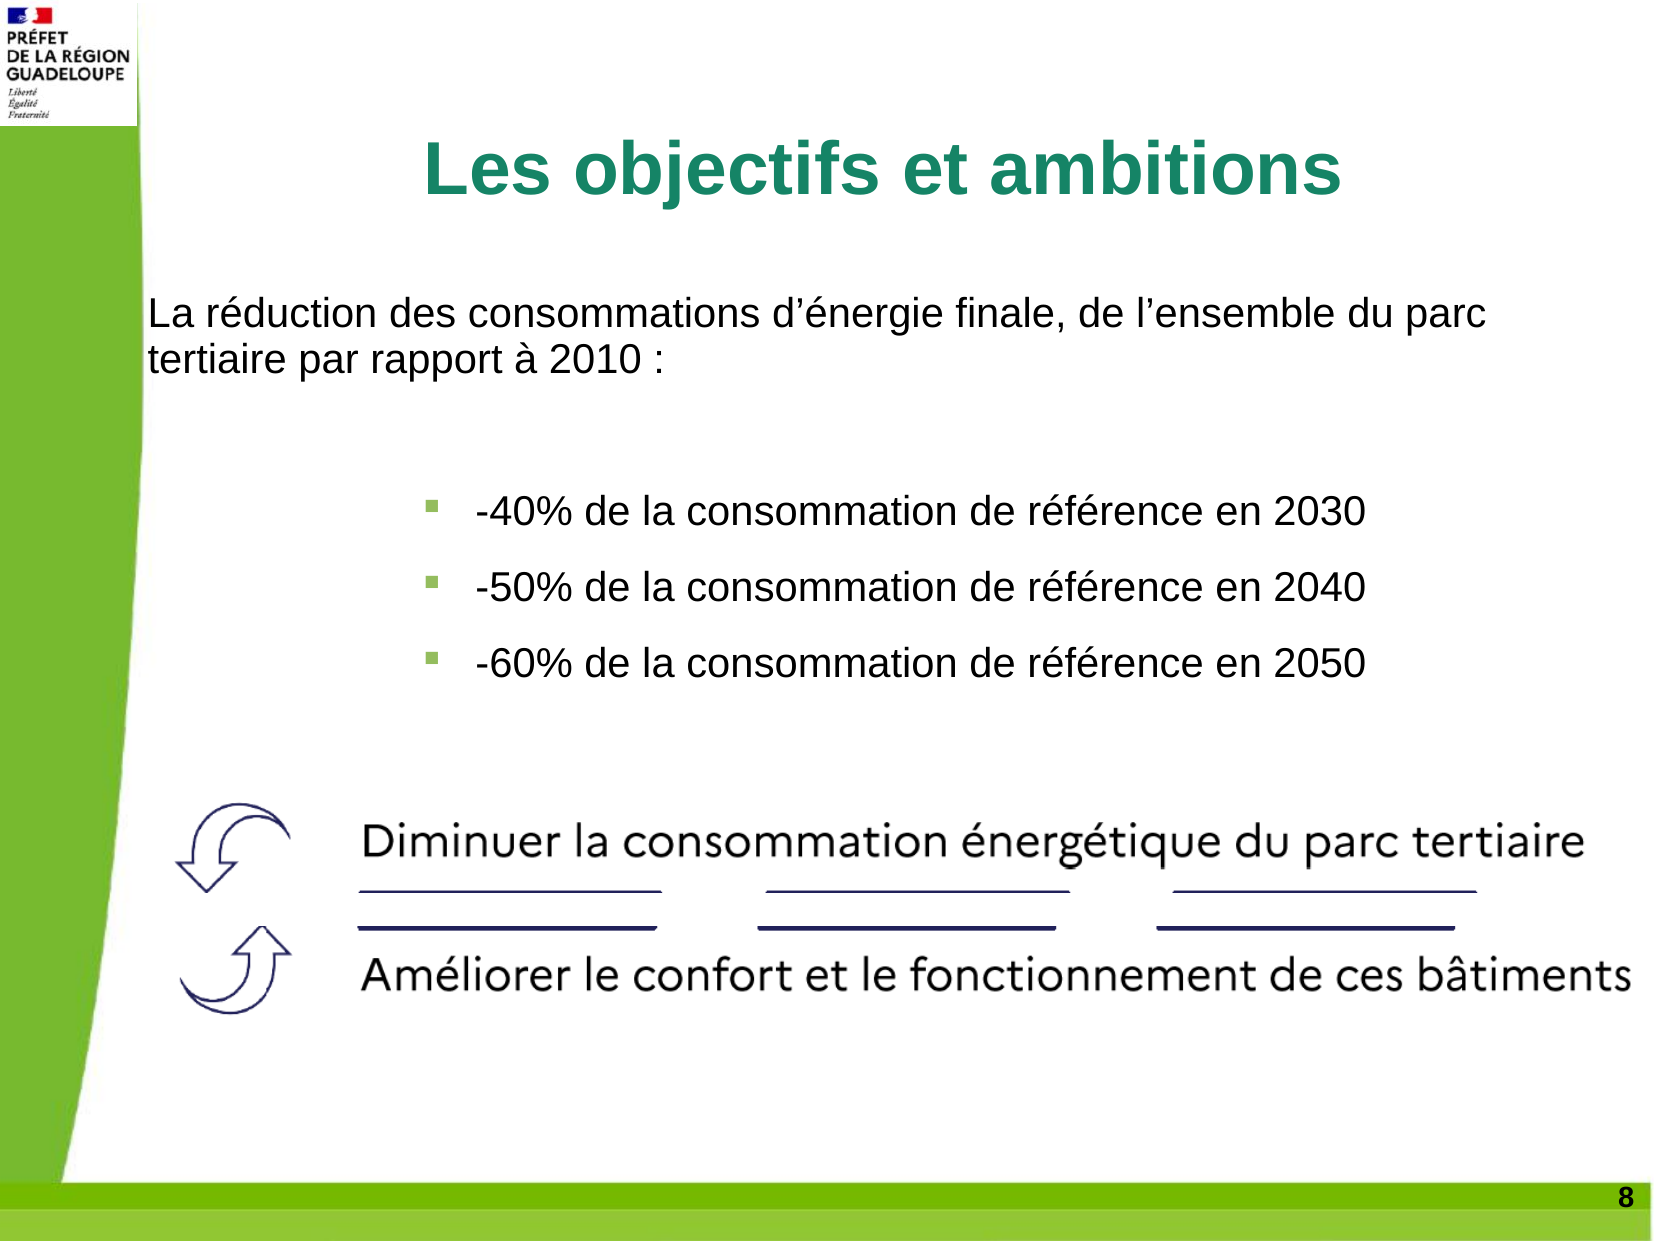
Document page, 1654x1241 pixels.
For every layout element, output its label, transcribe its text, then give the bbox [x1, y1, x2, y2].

title Les objectifs et ambitions [147, 59, 1620, 278]
list La réduction des consommations d’énergie finale, de l’ensemble du parc tertiaire par rapport à 2010 : -40% de la consommation de référence en 2030 -50% de la consommation de référence en 2040 -60% de la consommation de référence en 2050 [147, 289, 1625, 915]
picture [0, 0, 1654, 1241]
